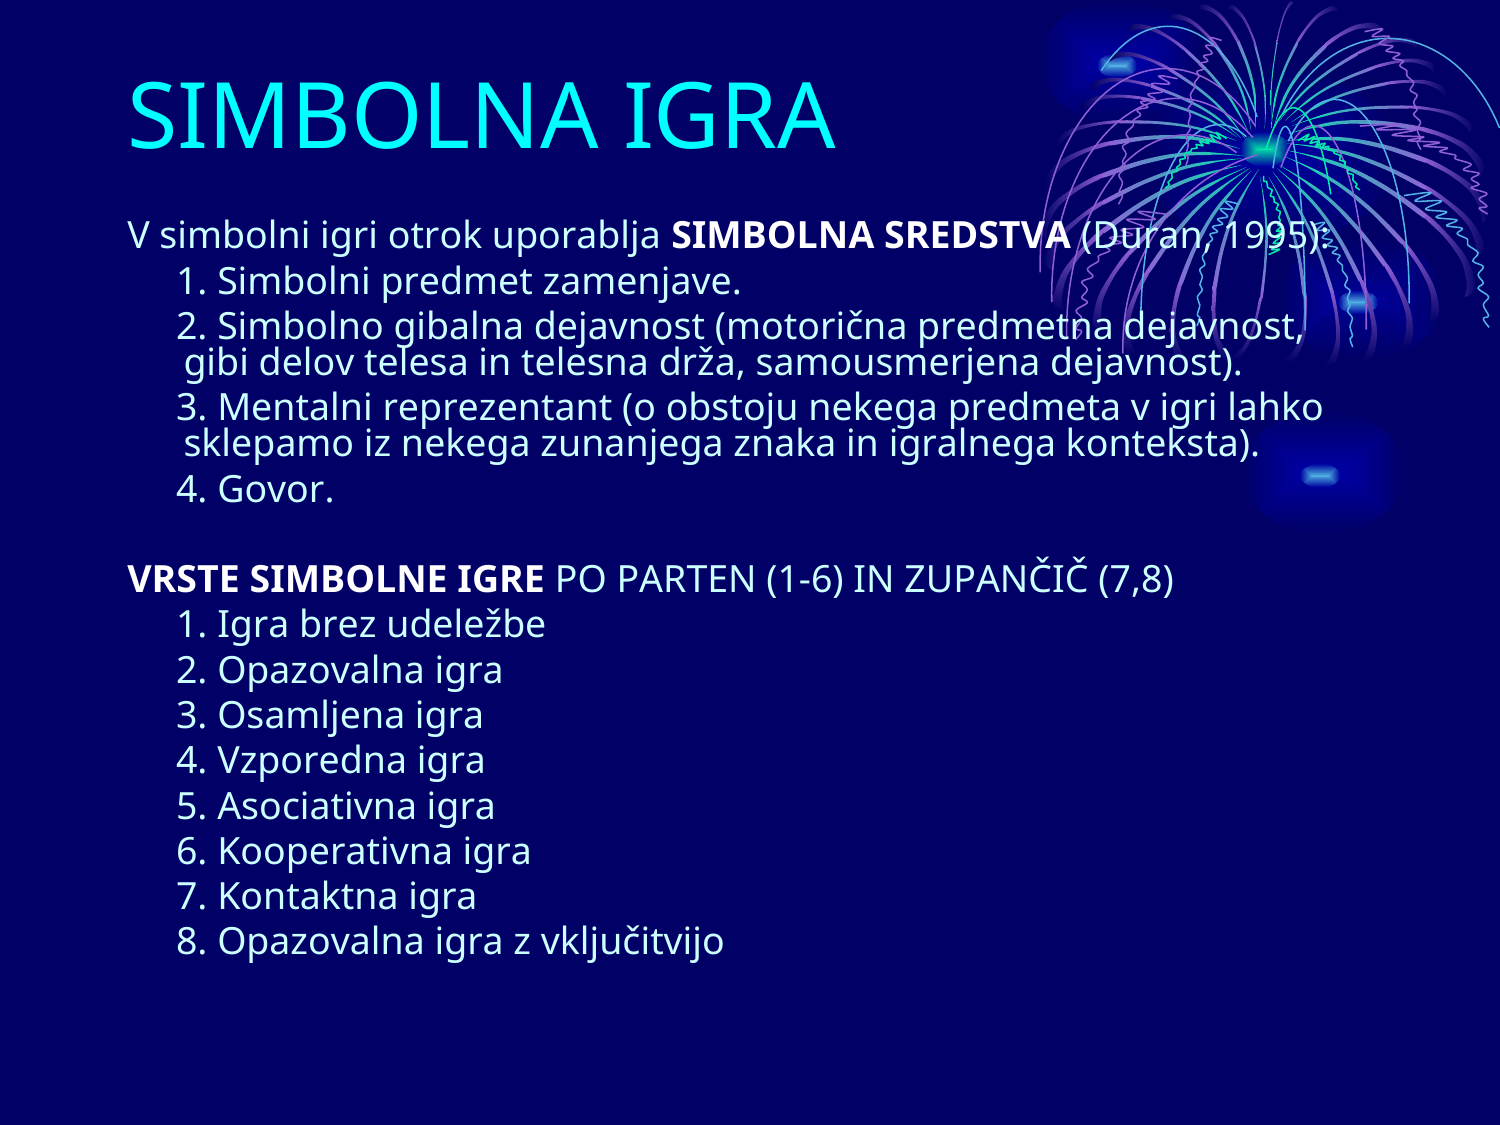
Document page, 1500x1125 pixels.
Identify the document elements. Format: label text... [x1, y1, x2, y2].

list V simbolni igri otrok uporablja SIMBOLNA SREDSTVA (Duran, 1995): 1. Simbolni predmet zamenjave. 2. Simbolno gibalna dejavnost (motorična predmetna dejavnost, gibi delov telesa in telesna drža, samousmerjena dejavnost). 3. Mentalni reprezentant (o obstoju nekega predmeta v igri lahko sklepamo iz nekega zunanjega znaka in igralnega konteksta). 4. Govor. VRSTE SIMBOLNE IGRE PO PARTEN (1-6) IN ZUPANČIČ (7,8) 1. Igra brez udeležbe 2. Opazovalna igra 3. Osamljena igra 4. Vzporedna igra 5. Asociativna igra 6. Kooperativna igra 7. Kontaktna igra 8. Opazovalna igra z vključitvijo [112, 212, 1388, 1063]
title SIMBOLNA IGRA [112, 49, 1388, 175]
